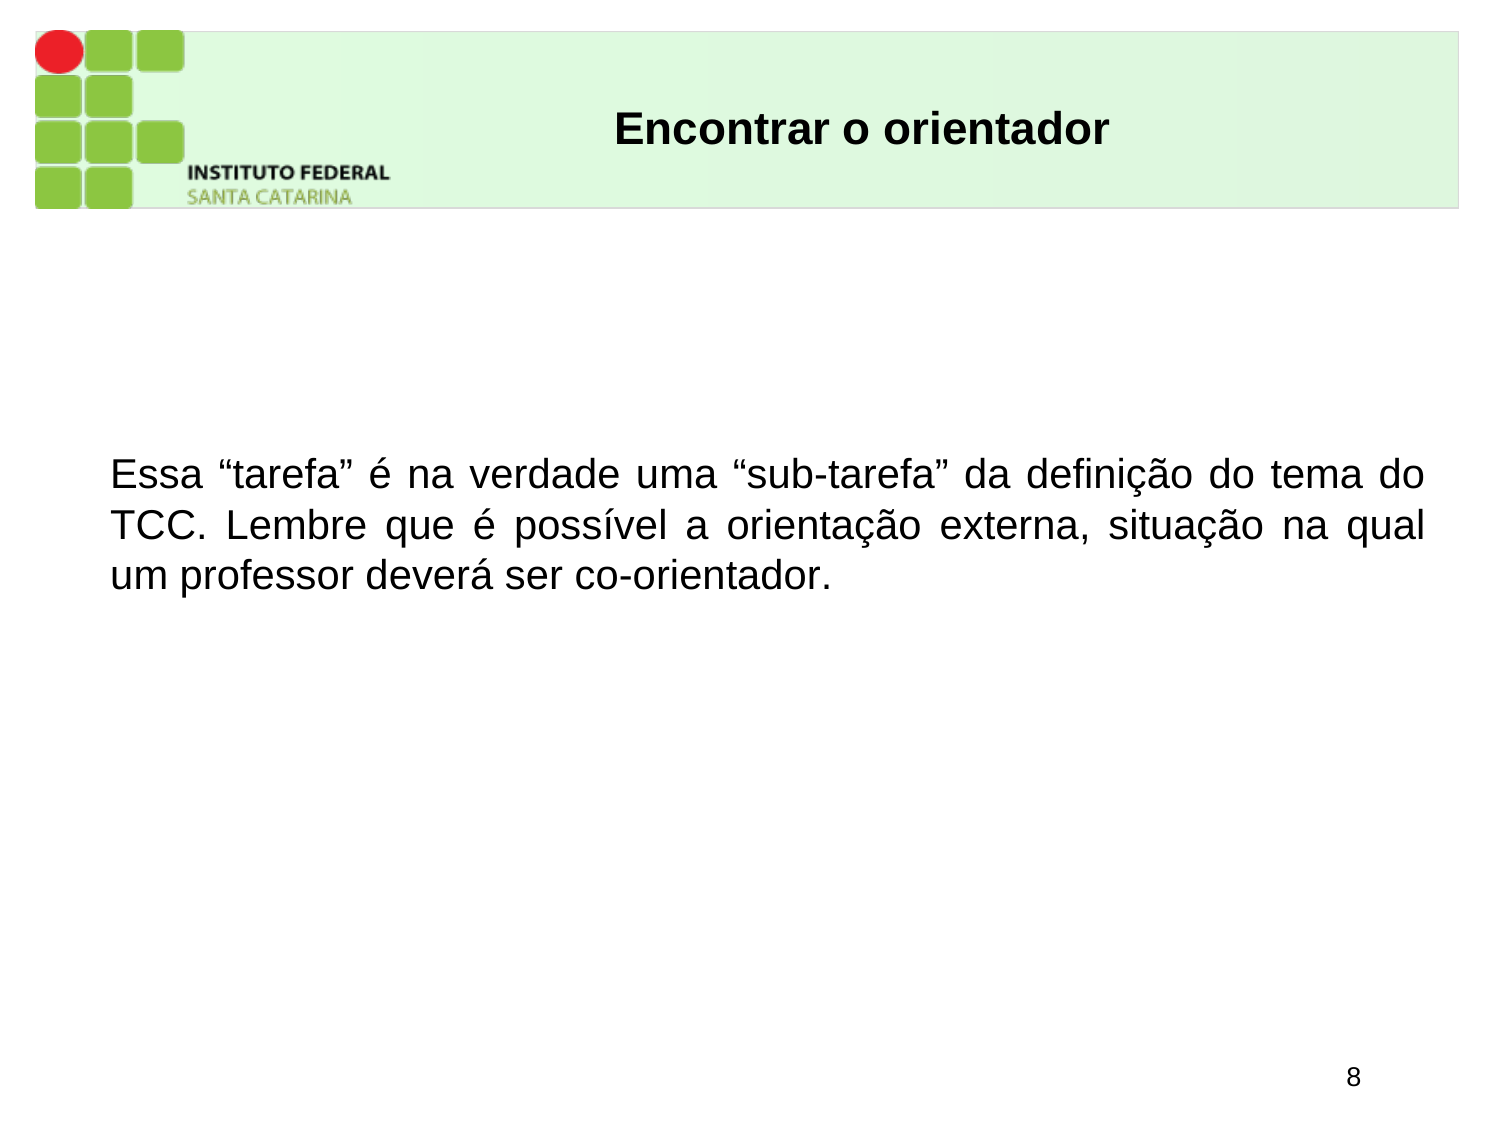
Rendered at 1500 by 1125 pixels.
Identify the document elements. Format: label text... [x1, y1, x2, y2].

picture [35, 30, 391, 209]
title Encontrar o orientador [437, 44, 1288, 209]
list Essa “tarefa” é na verdade uma “sub-tarefa” da definição do tema do TCC. Lembre que é possível a orientação externa, situação na qual um professor deverá ser co-orientador. [95, 439, 1441, 626]
